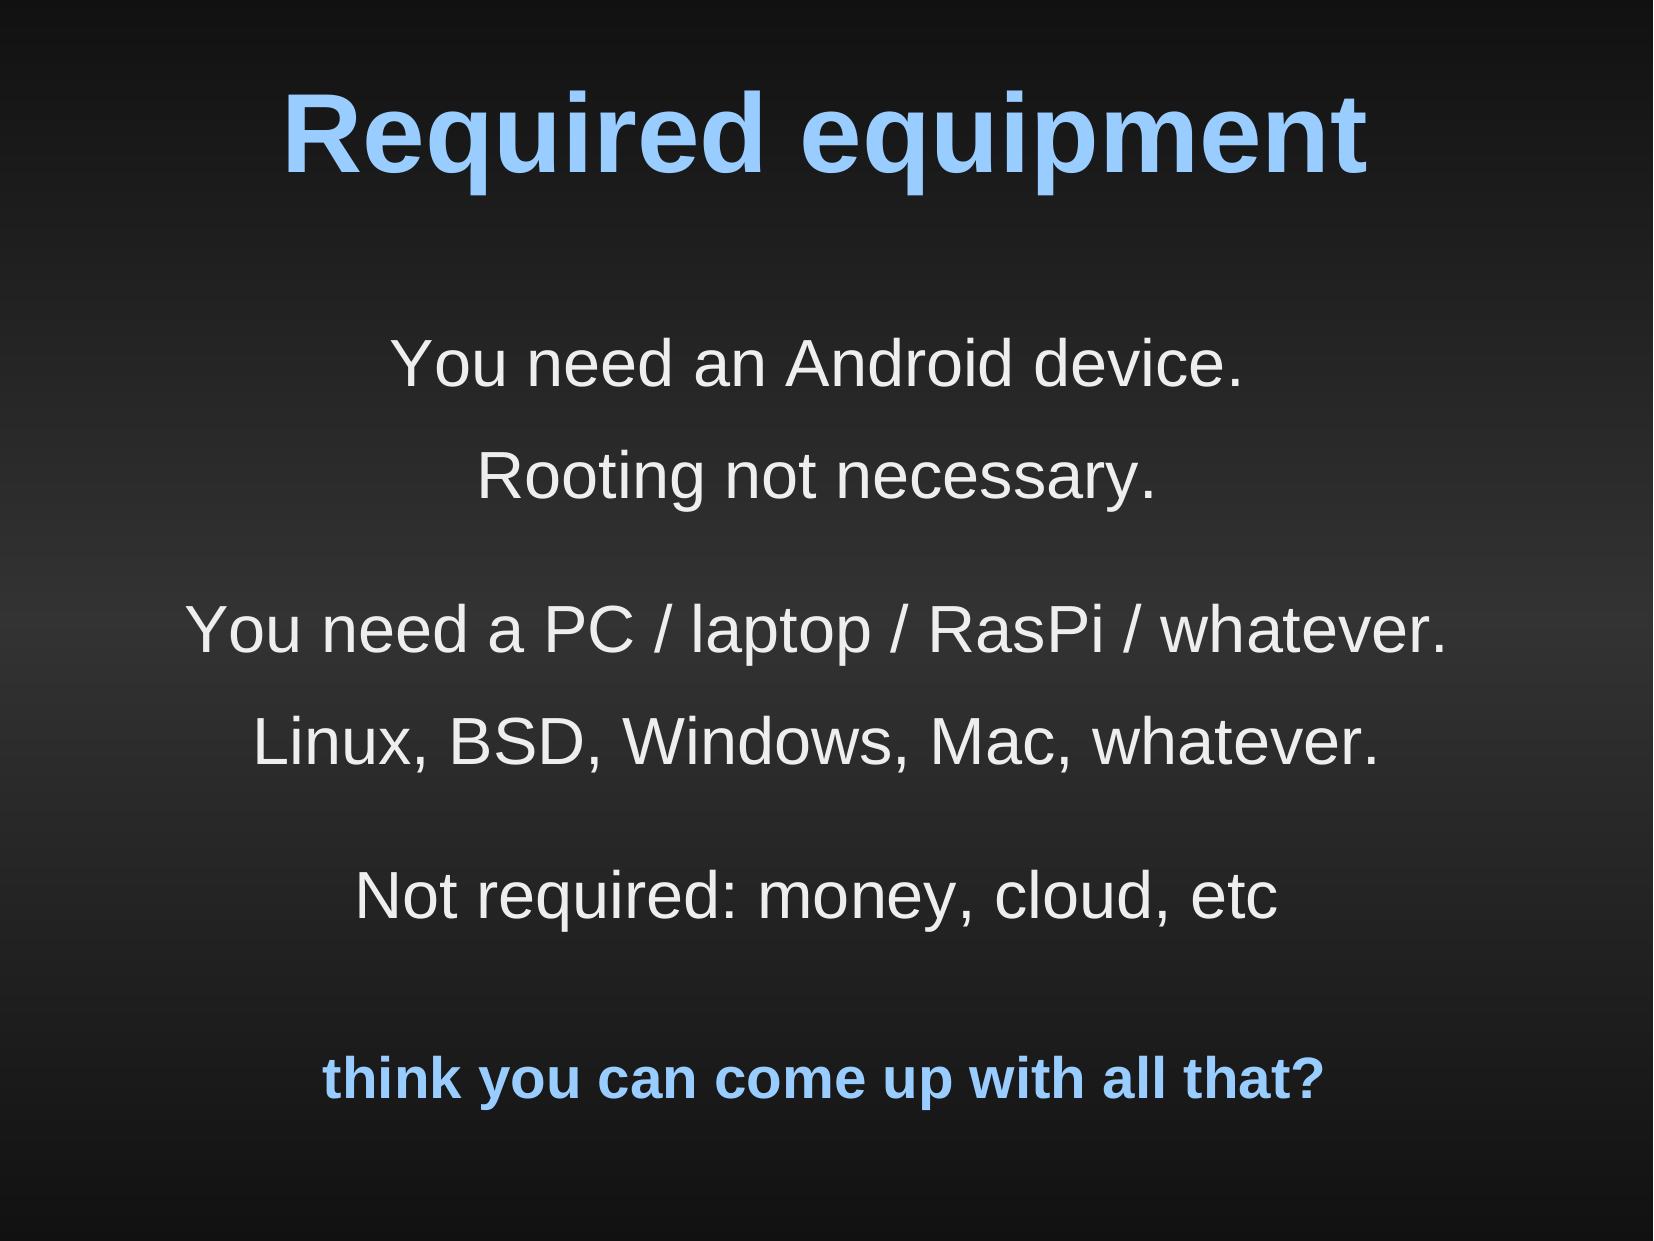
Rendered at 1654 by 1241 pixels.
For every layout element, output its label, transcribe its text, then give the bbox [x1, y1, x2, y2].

title think you can come up with all that? [0, 975, 1651, 1183]
title You need an Android device. Rooting not necessary. You need a PC / laptop / RasPi / whatever. Linux, BSD, Windows, Mac, whatever. Not required: money, cloud, etc [60, 270, 1576, 1027]
title Required equipment [0, 30, 1651, 238]
